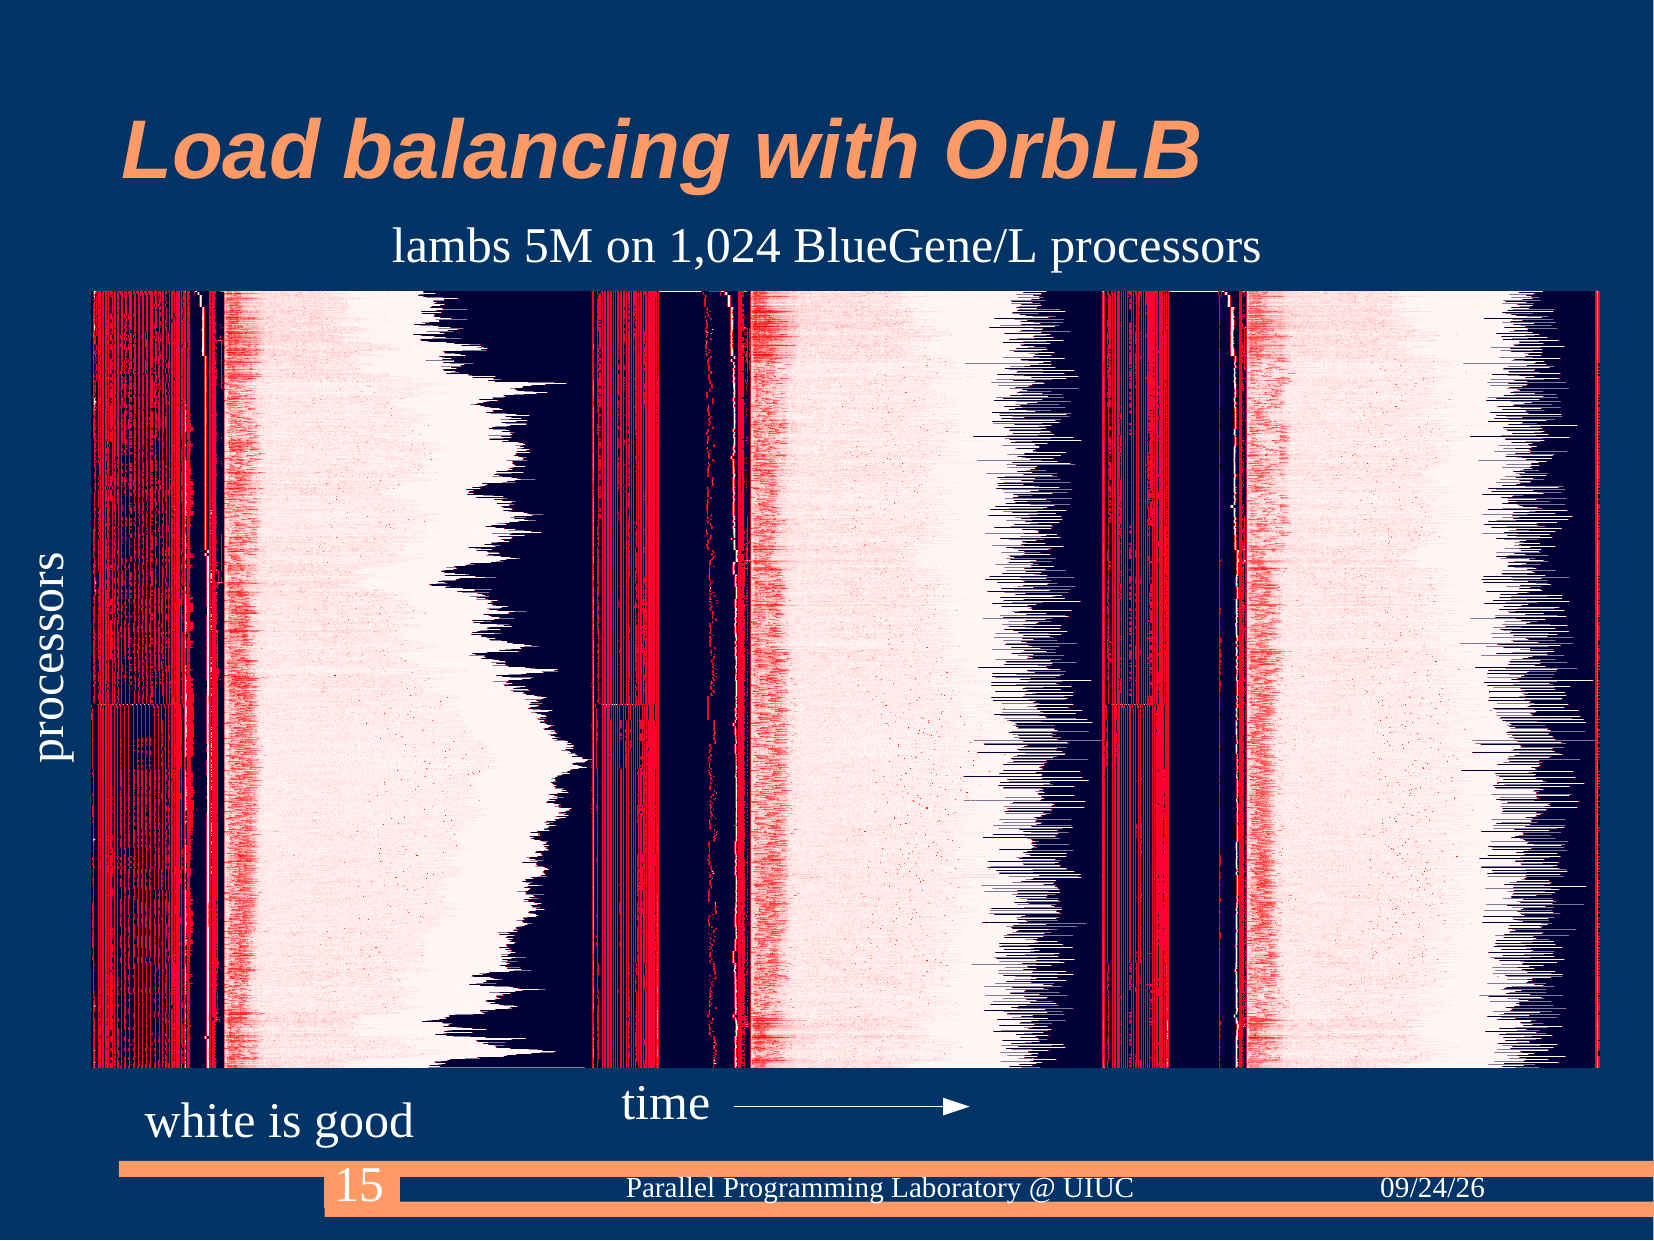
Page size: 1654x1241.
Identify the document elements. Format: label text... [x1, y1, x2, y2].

text_box time [621, 1074, 711, 1131]
text_box white is good [144, 1092, 415, 1148]
title Load balancing with OrbLB [121, 46, 1534, 254]
text_box processors [18, 551, 74, 764]
picture [91, 291, 1600, 1068]
text_box lambs 5M on 1,024 BlueGene/L processors [391, 218, 1262, 274]
